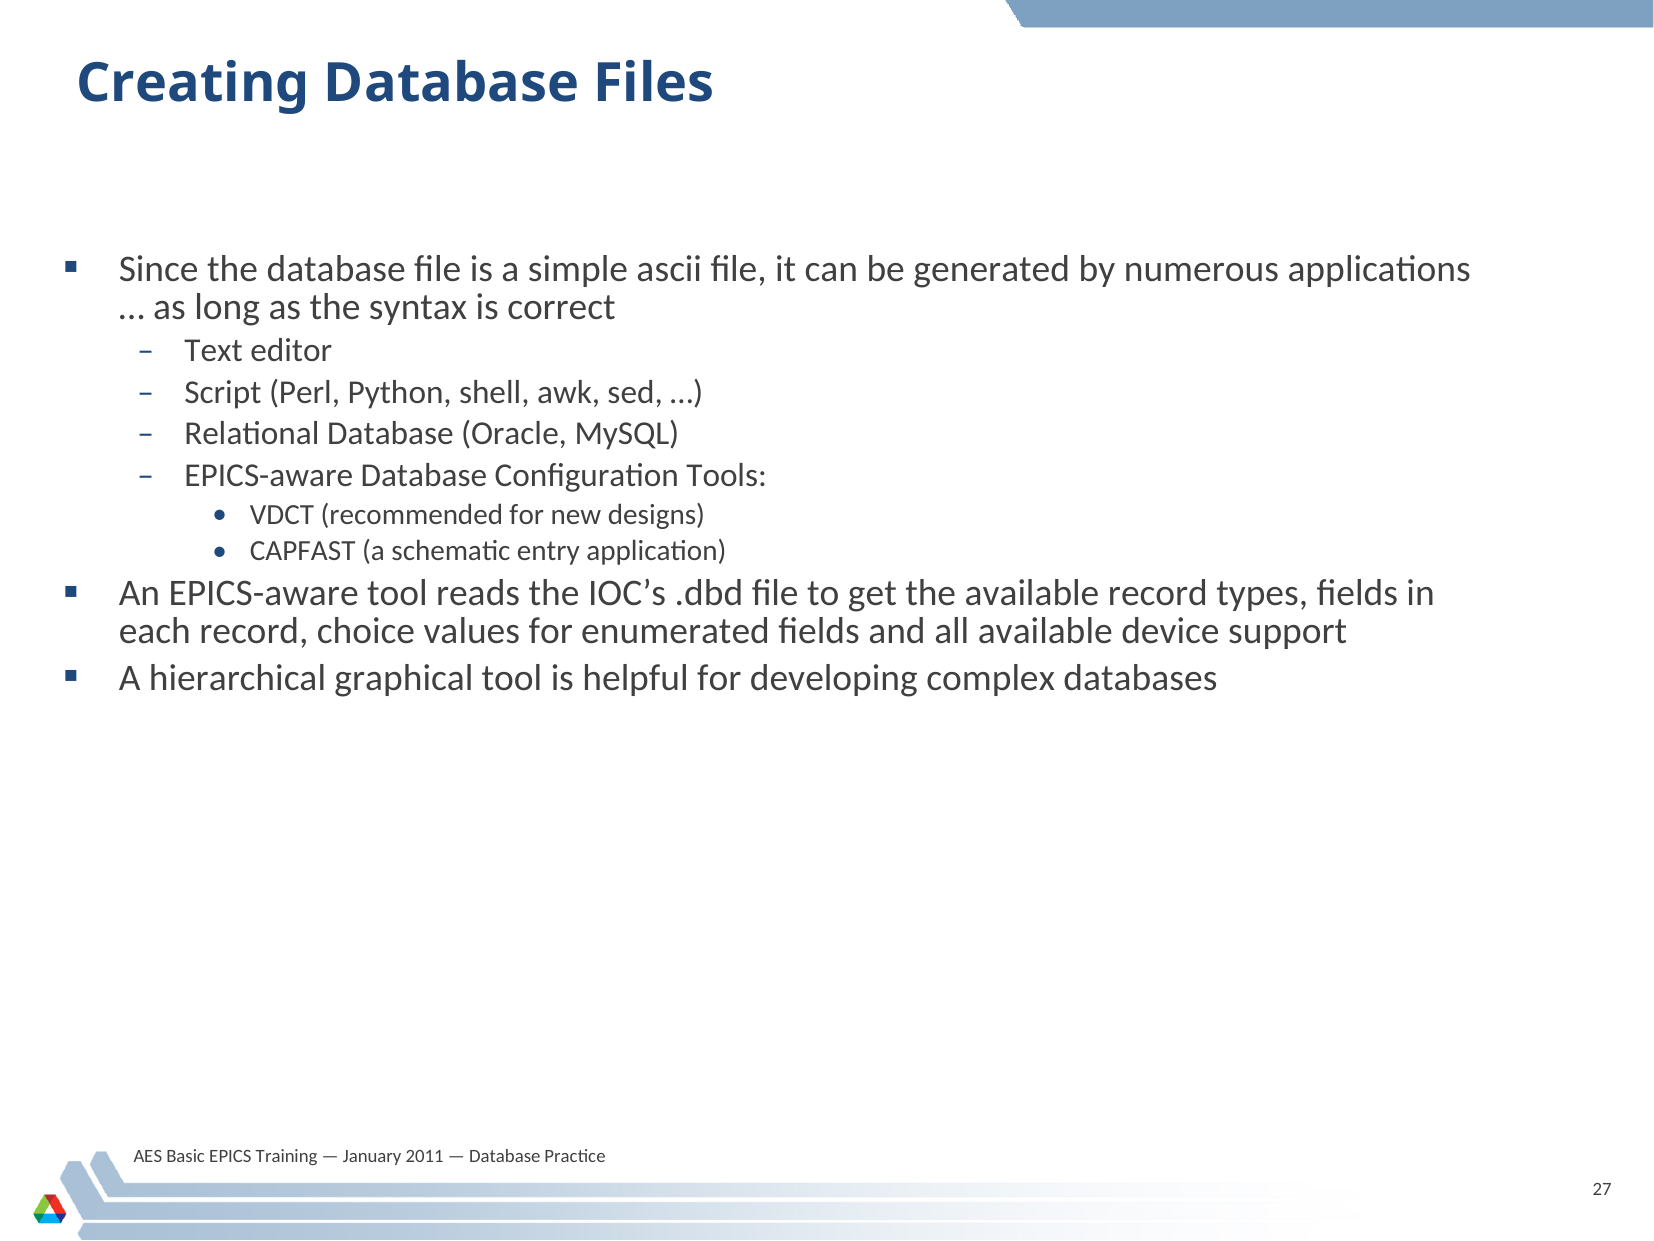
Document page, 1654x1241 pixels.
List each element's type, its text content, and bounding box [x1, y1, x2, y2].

picture [0, 1143, 1654, 1240]
picture [0, 0, 1654, 29]
title Creating Database Files [61, 51, 1500, 123]
list Since the database file is a simple ascii file, it can be generated by numerous applications … as long as the syntax is correct Text editor Script (Perl, Python, shell, awk, sed, …) Relational Database (Oracle, MySQL) EPICS-aware Database Configuration Tools: VDCT (recommended for new designs) CAPFAST (a schematic entry application) An EPICS-aware tool reads the IOC’s .dbd file to get the available record types, fields in each record, choice values for enumerated fields and all available device support A hierarchical graphical tool is helpful for developing complex databases [62, 253, 1498, 804]
